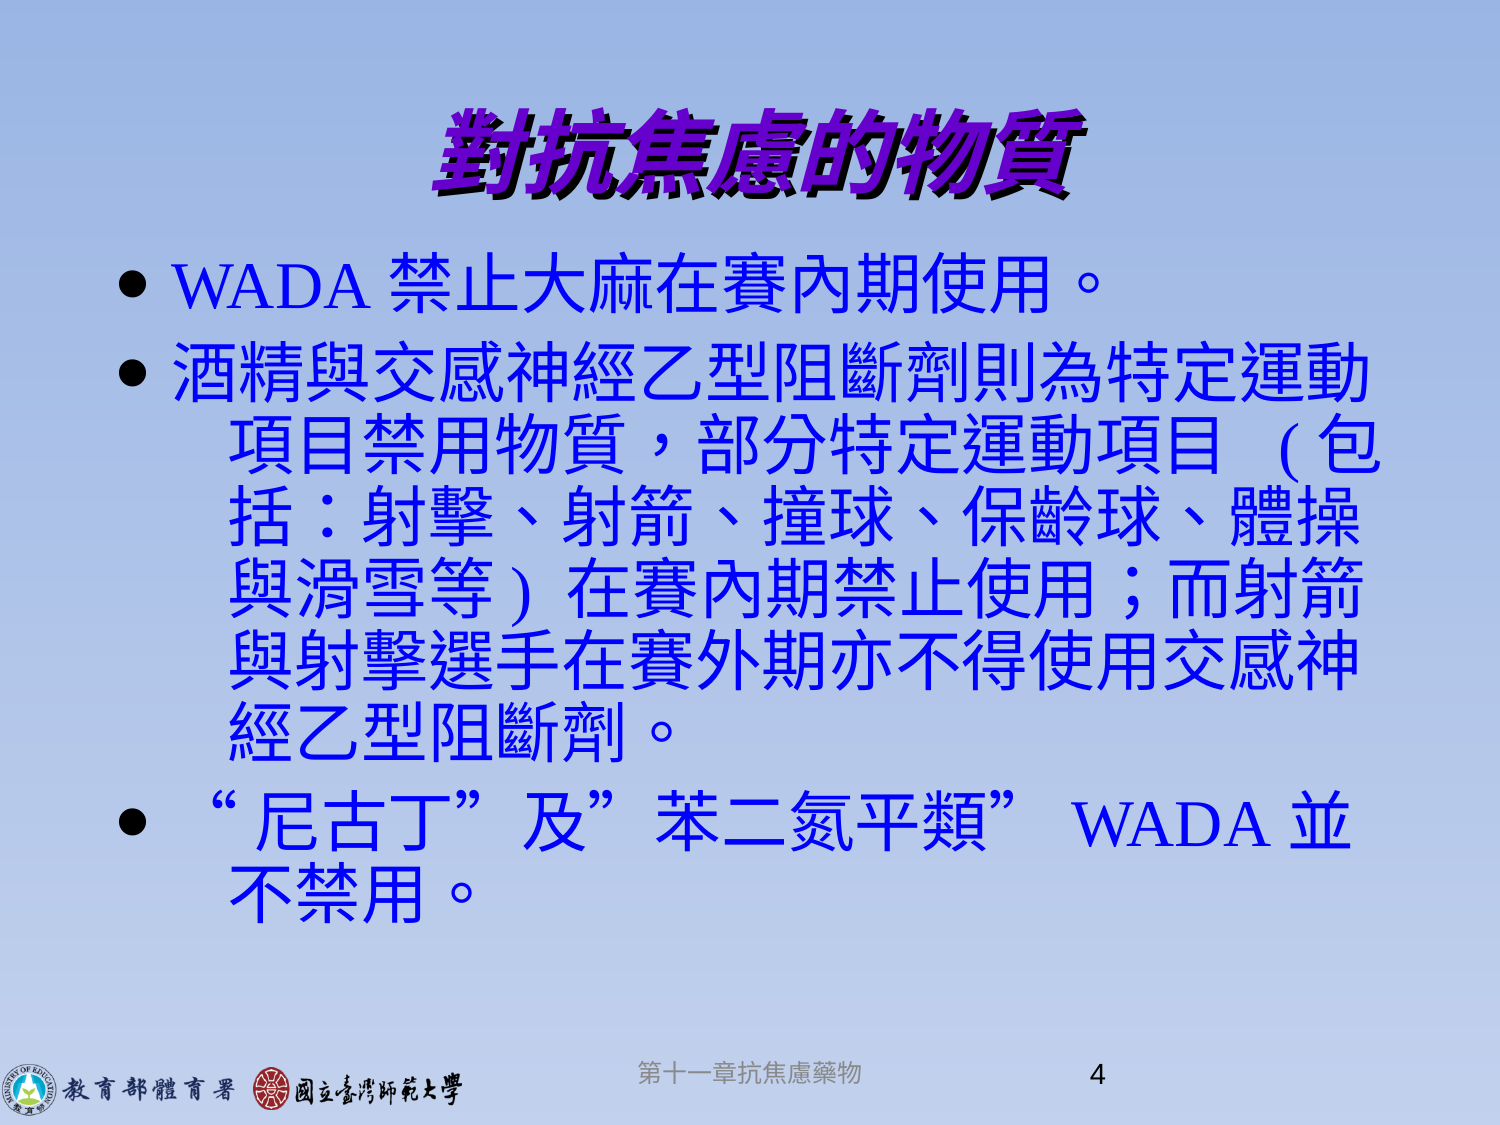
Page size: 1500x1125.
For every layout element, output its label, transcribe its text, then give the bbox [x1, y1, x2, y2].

title 對抗焦慮的物質 [0, 87, 1500, 197]
text_box [1074, 1042, 1426, 1103]
text_box 第十一章抗焦慮藥物 [512, 1042, 988, 1103]
list WADA禁止大麻在賽內期使用。 酒精與交感神經乙型阻斷劑則為特定運動項目禁用物質，部分特定運動項目 (包括：射擊、射箭、撞球、保齡球、體操與滑雪等) 在賽內期禁止使用；而射箭與射擊選手在賽外期亦不得使用交感神經乙型阻斷劑。 “尼古丁”及”苯二氮平類”WADA並不禁用。 [100, 243, 1400, 1013]
